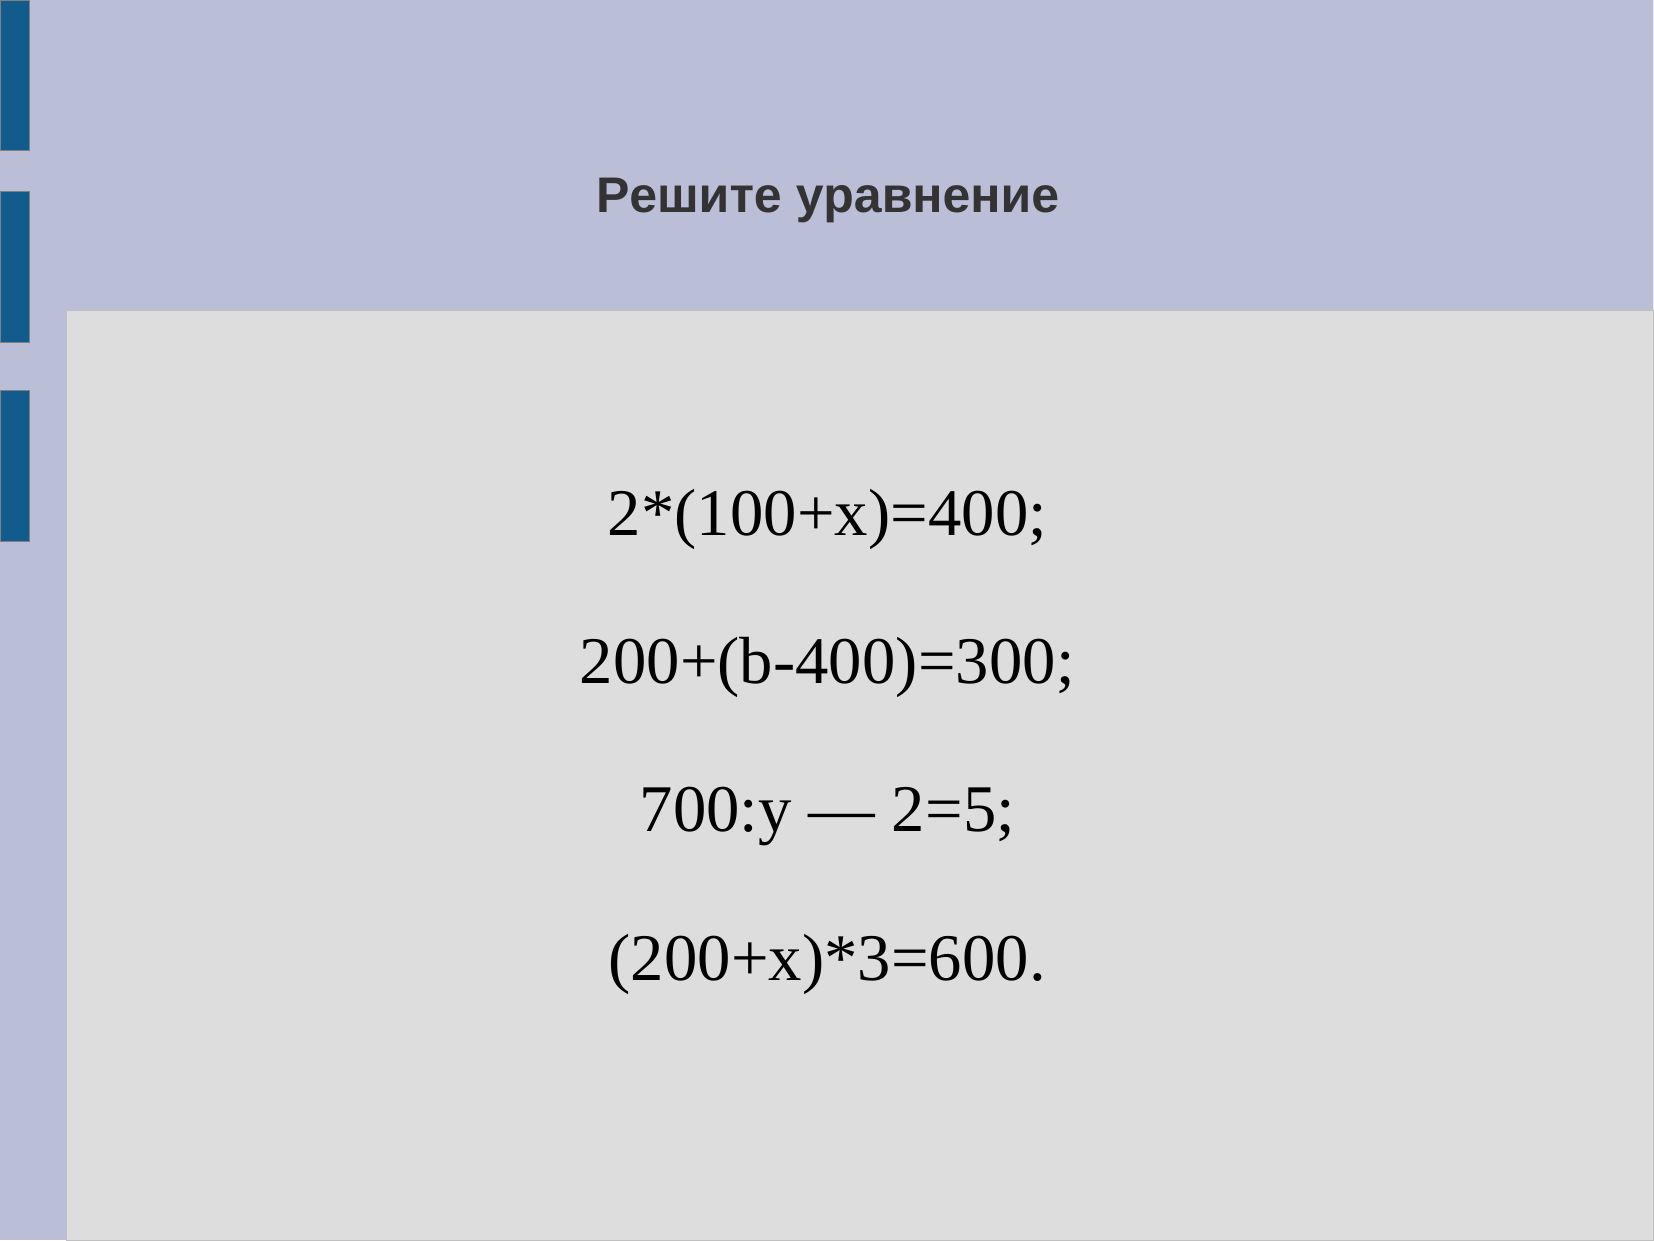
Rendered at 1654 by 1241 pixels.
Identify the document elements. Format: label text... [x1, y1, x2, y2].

subtitle 2*(100+х)=400; 200+(b-400)=300; 700:y — 2=5; (200+x)*3=600. [121, 344, 1534, 1127]
title Решите уравнение [121, 91, 1534, 299]
